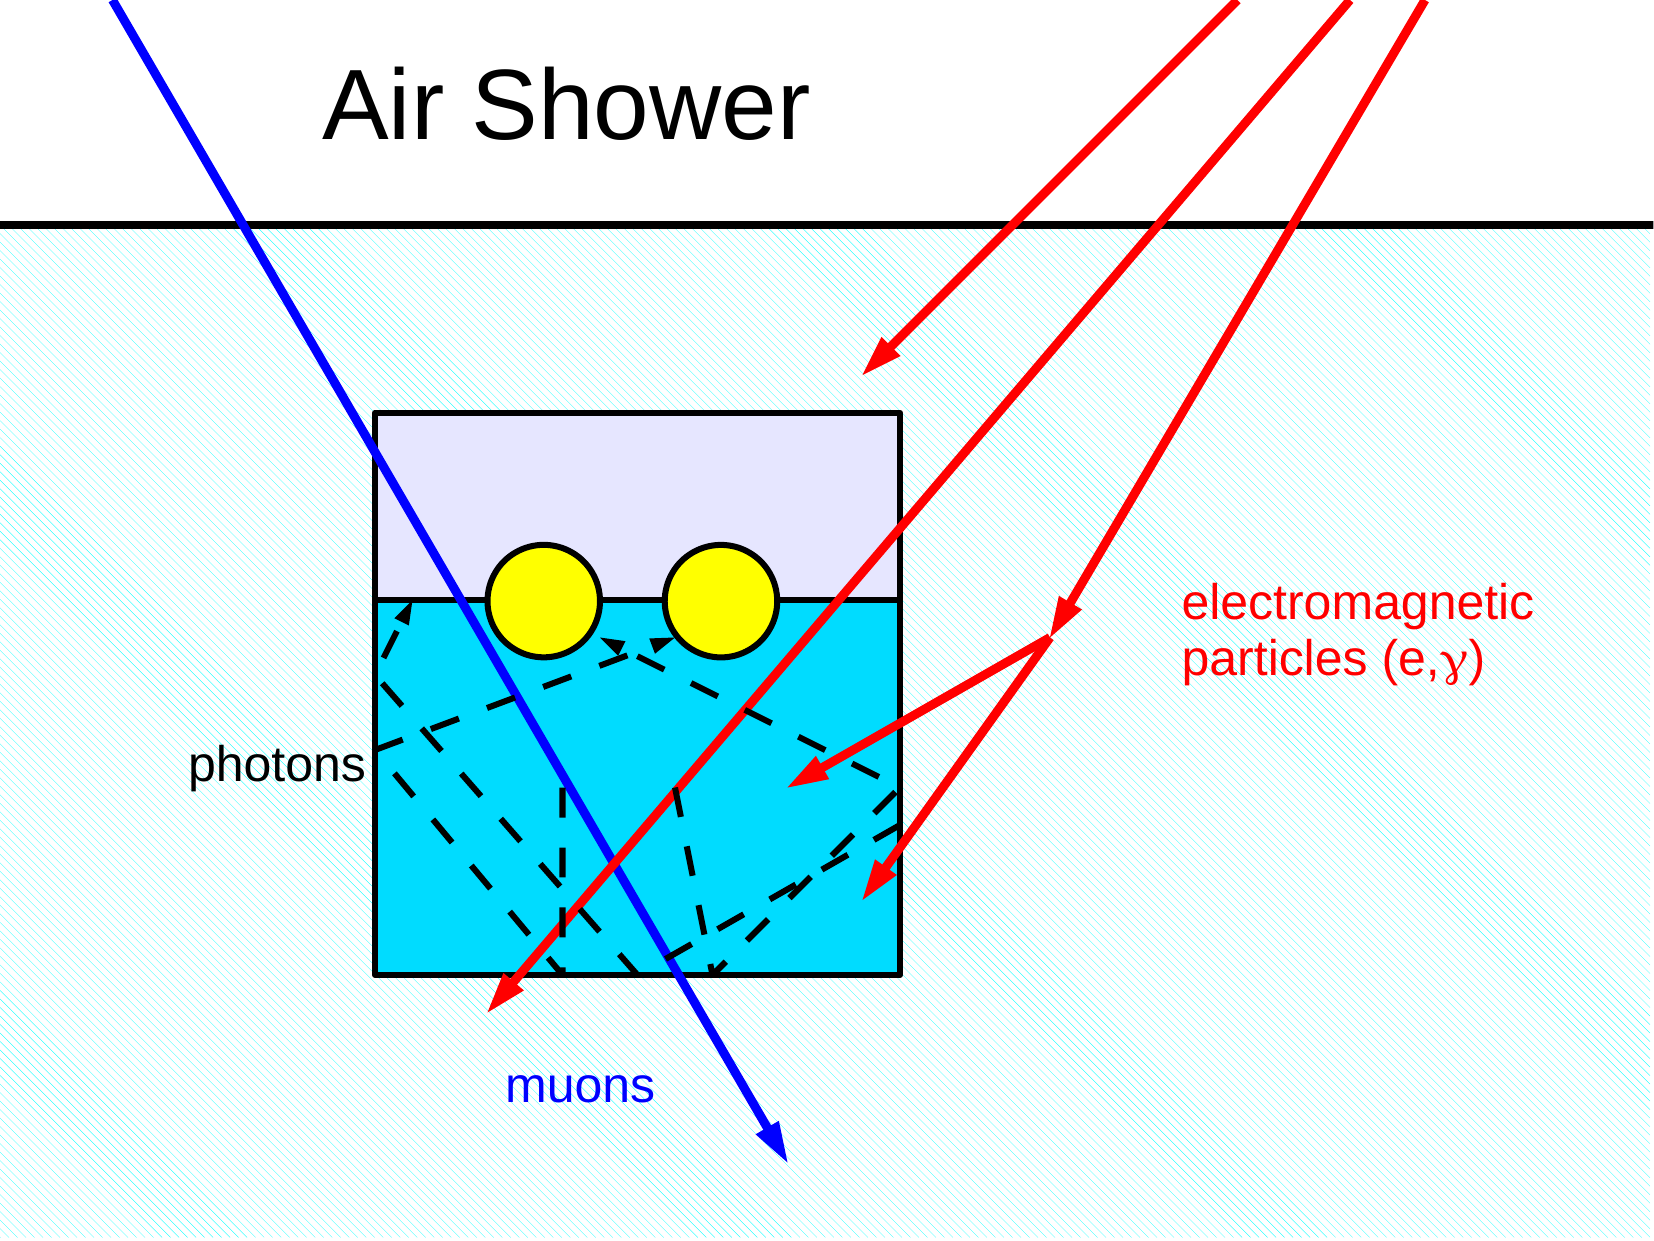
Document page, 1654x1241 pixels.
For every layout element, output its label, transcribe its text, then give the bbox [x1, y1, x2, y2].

text_box [252, 229, 1148, 854]
text_box electromagnetic particles (e,g) [1162, 562, 1554, 708]
text_box photons [171, 727, 383, 802]
text_box Air Shower [303, 37, 831, 174]
text_box [0, 229, 1651, 1238]
text_box muons [485, 1045, 675, 1126]
